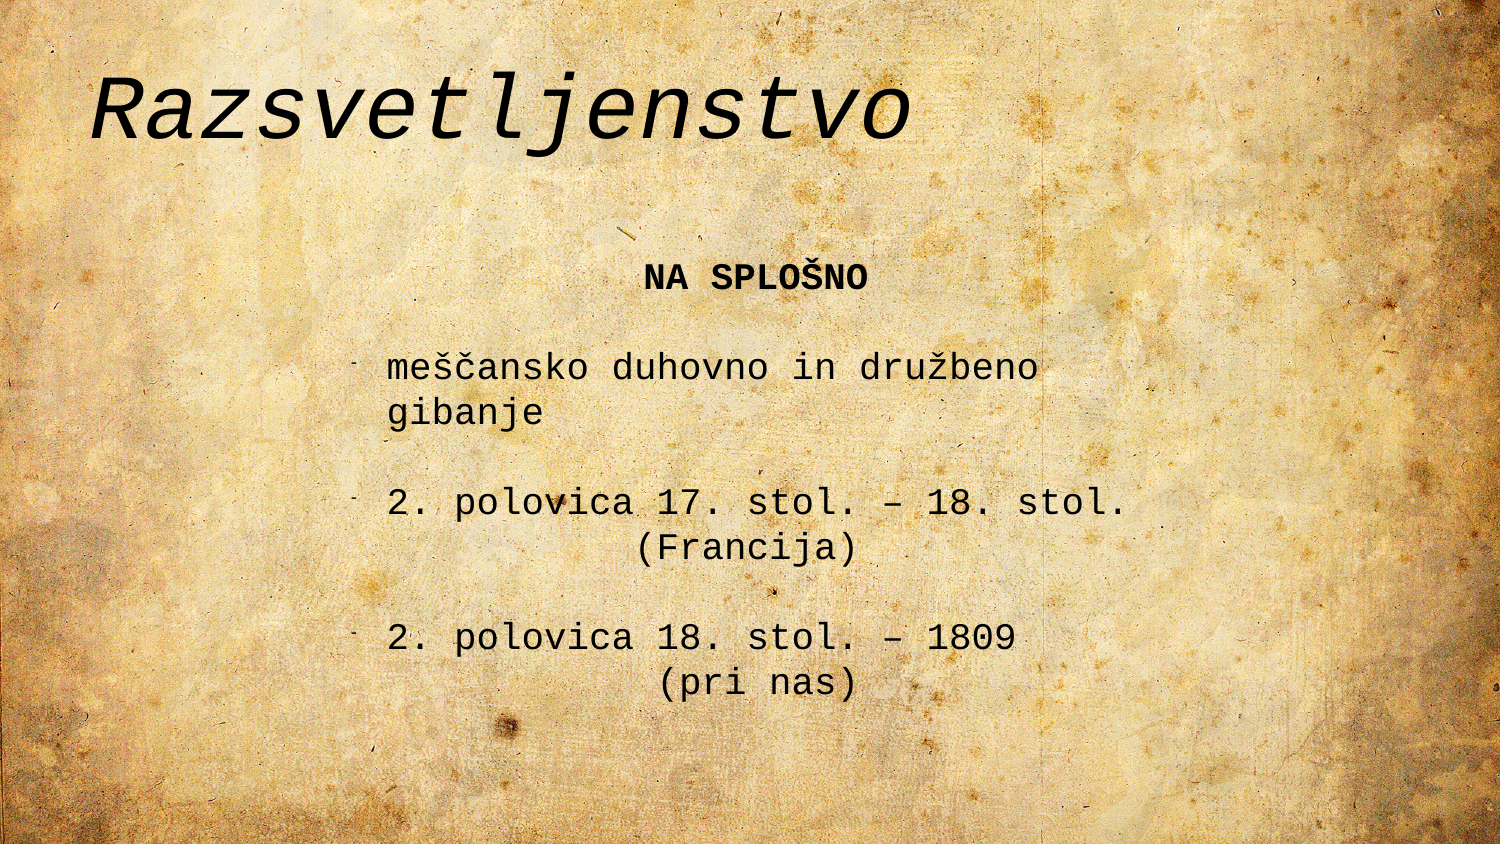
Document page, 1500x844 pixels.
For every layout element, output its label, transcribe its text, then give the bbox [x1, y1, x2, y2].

picture [0, 0, 1500, 844]
text_box NA SPLOŠNO meščansko duhovno in družbeno gibanje 2. polovica 17. stol. – 18. stol. (Francija) 2. polovica 18. stol. – 1809 (pri nas) [336, 244, 1176, 800]
